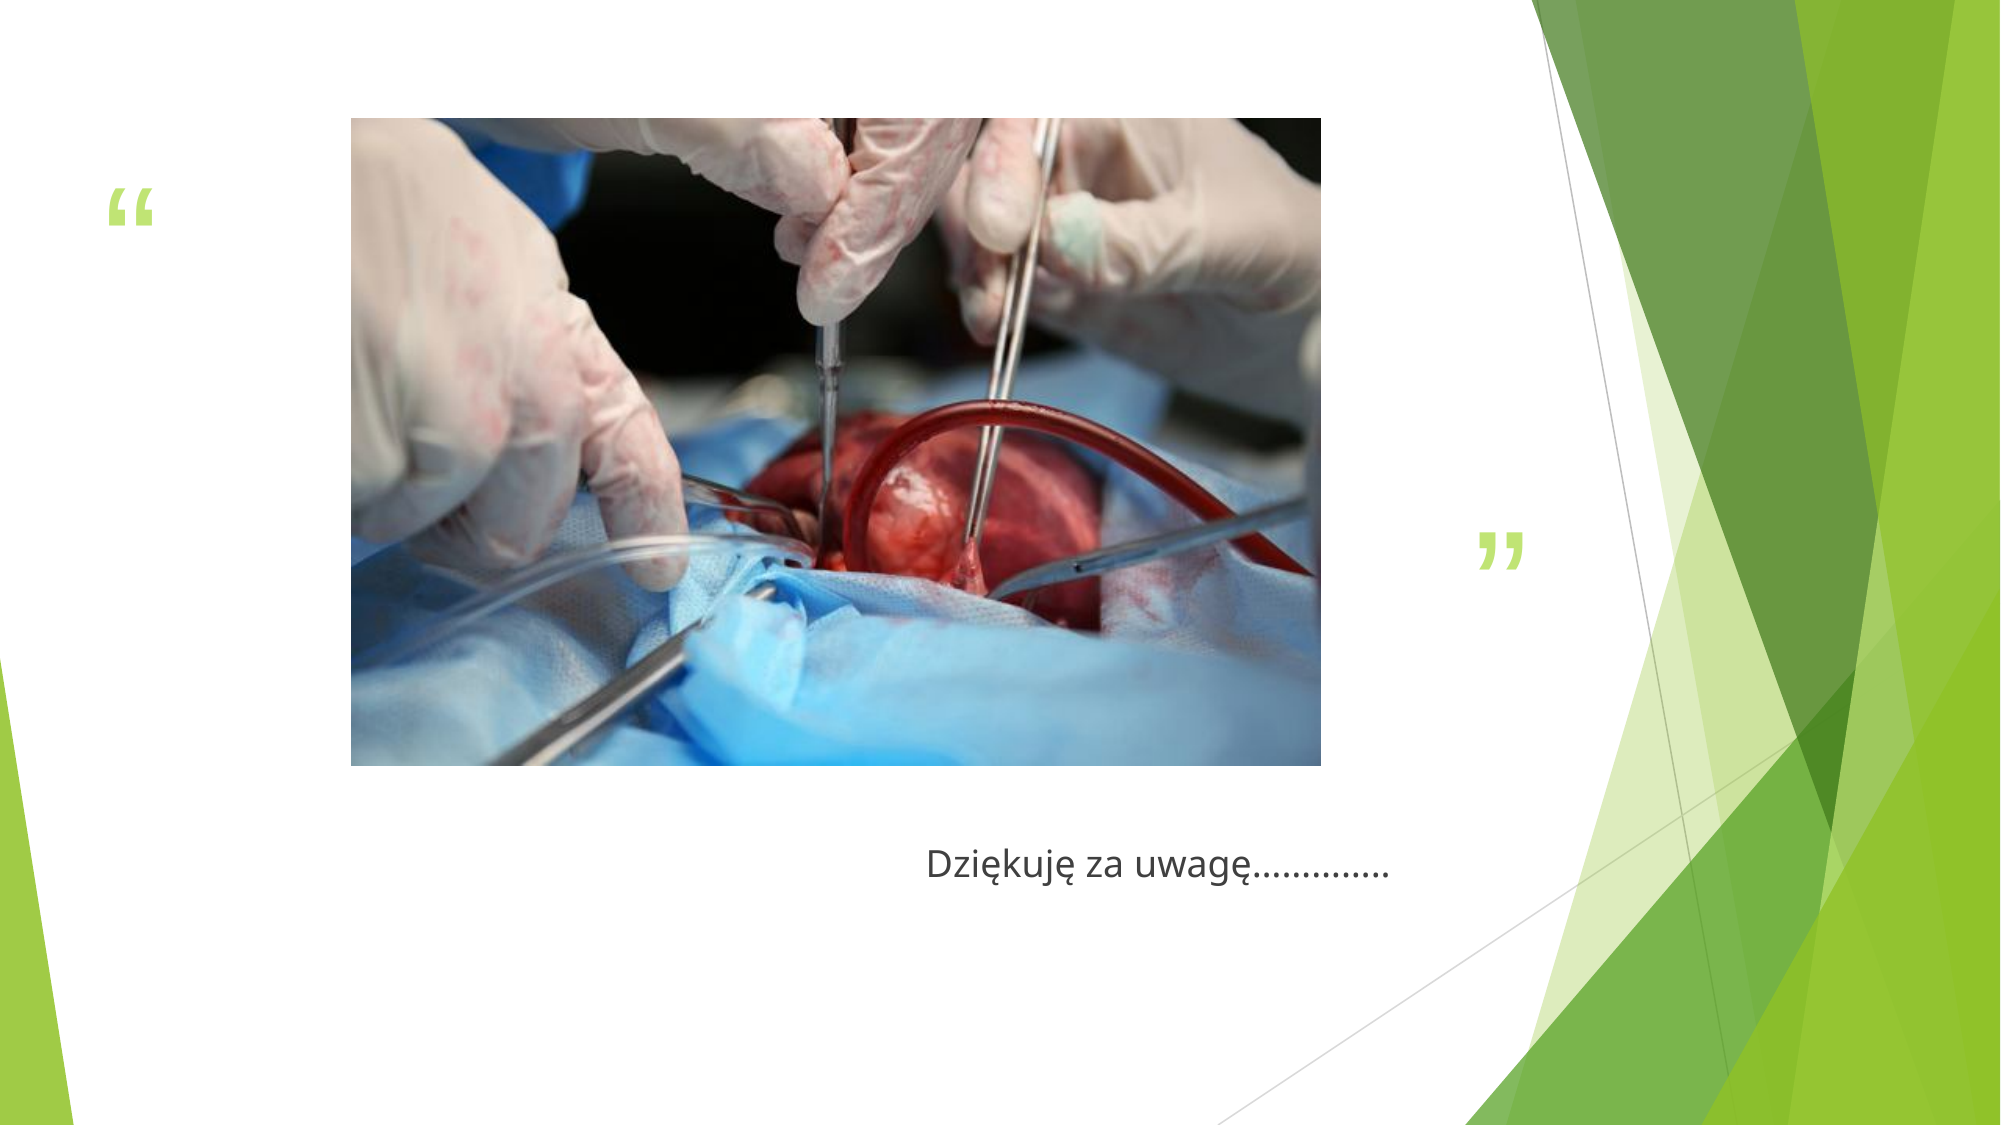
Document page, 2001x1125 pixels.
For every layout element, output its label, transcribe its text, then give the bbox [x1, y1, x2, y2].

list Dziękuję za uwagę………….. [111, 733, 1522, 992]
picture [351, 118, 1321, 733]
